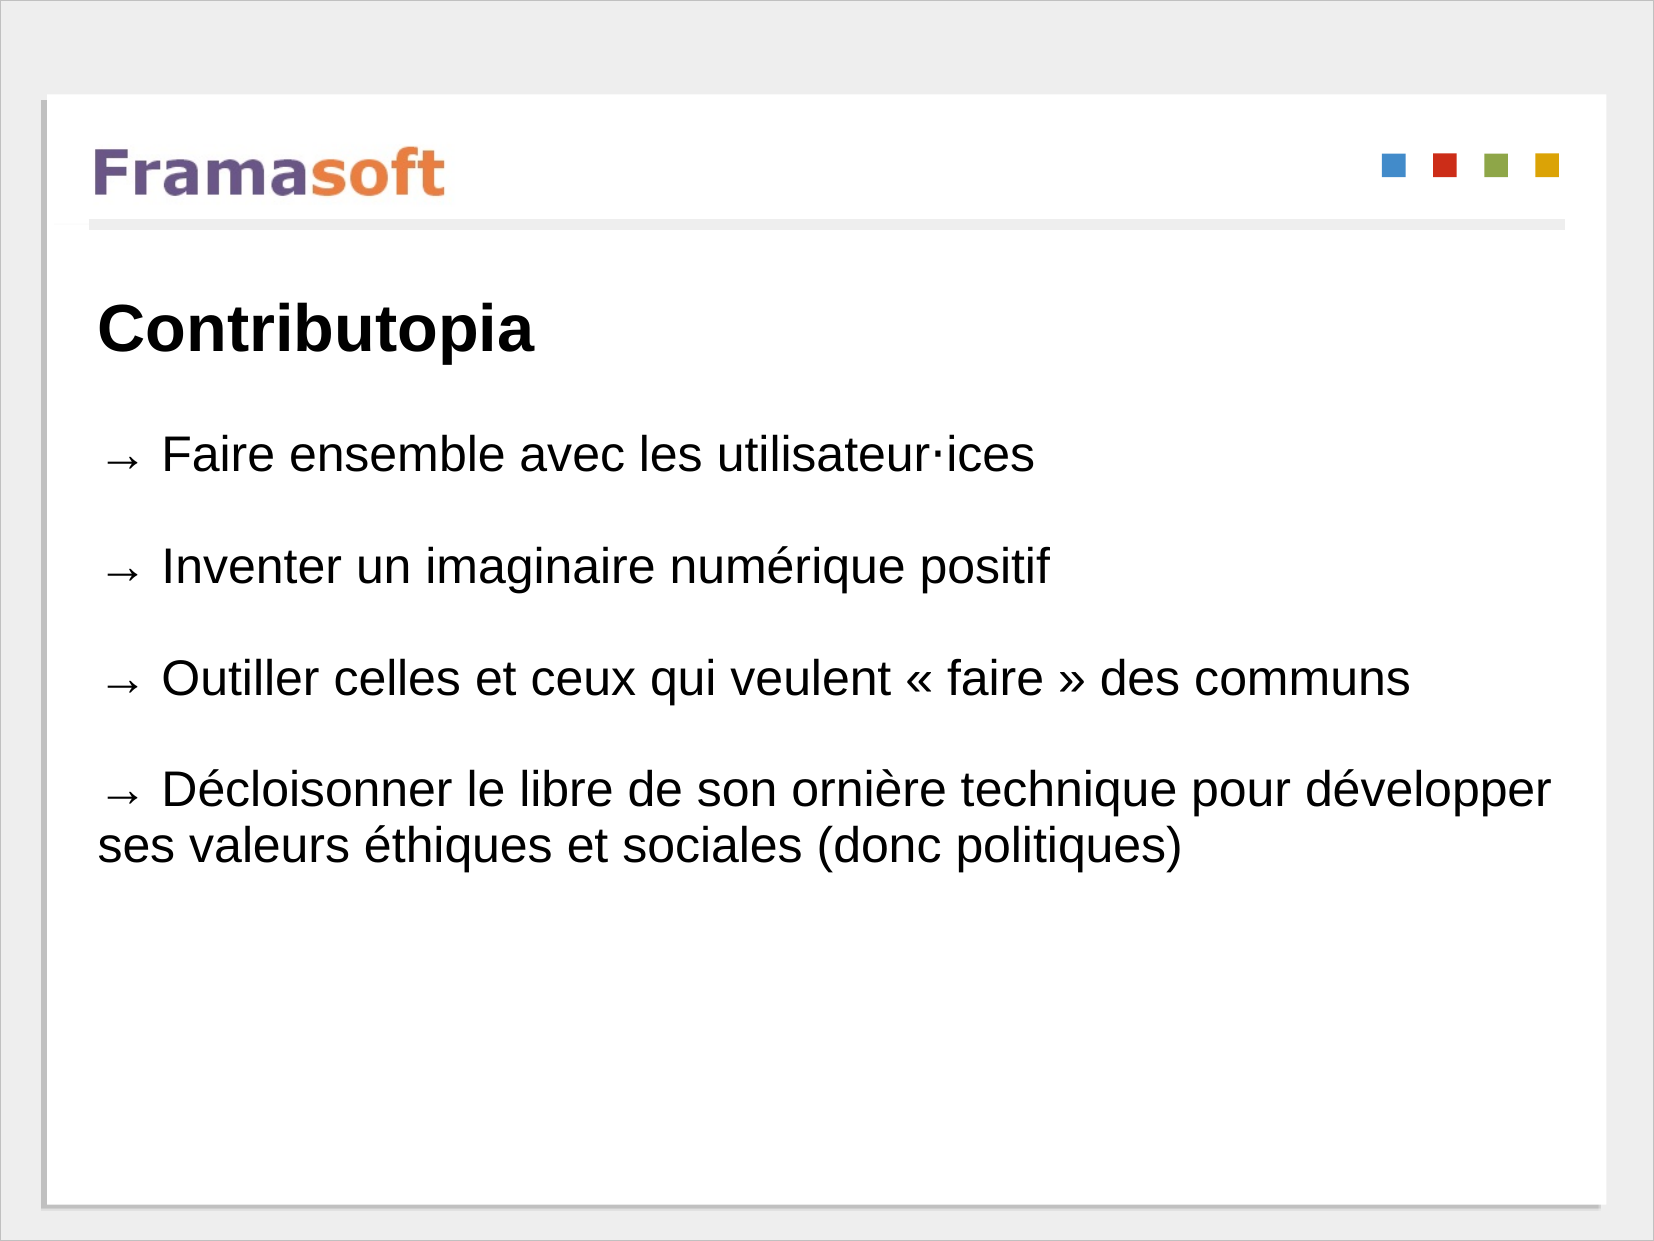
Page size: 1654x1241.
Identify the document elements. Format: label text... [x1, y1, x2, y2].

picture [54, 104, 508, 225]
text_box [0, 0, 1654, 1241]
text_box → Faire ensemble avec les utilisateur⋅ices → Inventer un imaginaire numérique positif → Outiller celles et ceux qui veulent « faire » des communs → Décloisonner le libre de son ornière technique pour développer ses valeurs éthiques et sociales (donc politiques) [82, 419, 1595, 886]
text_box Contributopia [82, 283, 1560, 378]
